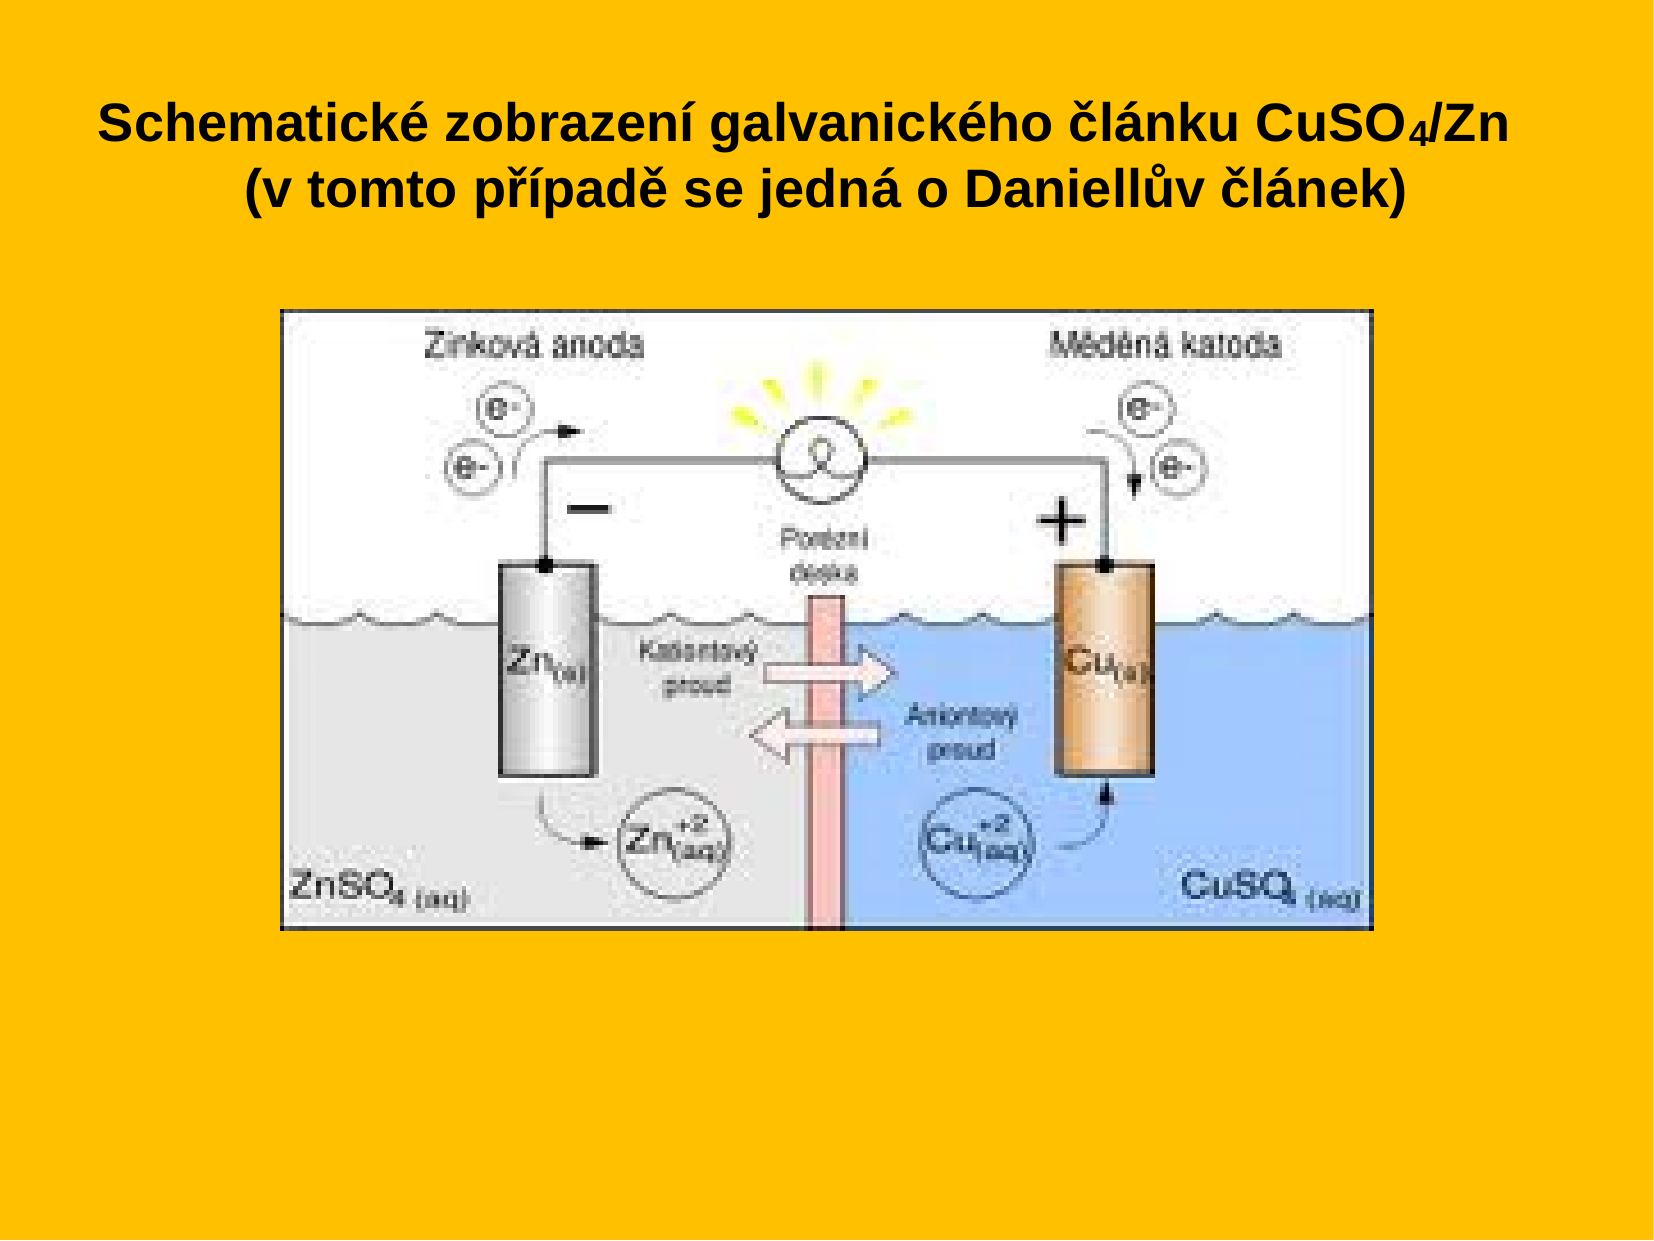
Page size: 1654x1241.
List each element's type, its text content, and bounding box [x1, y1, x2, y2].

picture [280, 309, 1374, 931]
title Schematické zobrazení galvanického článku CuSO4/Zn (v tomto případě se jedná o Daniellův článek) [82, 87, 1571, 218]
